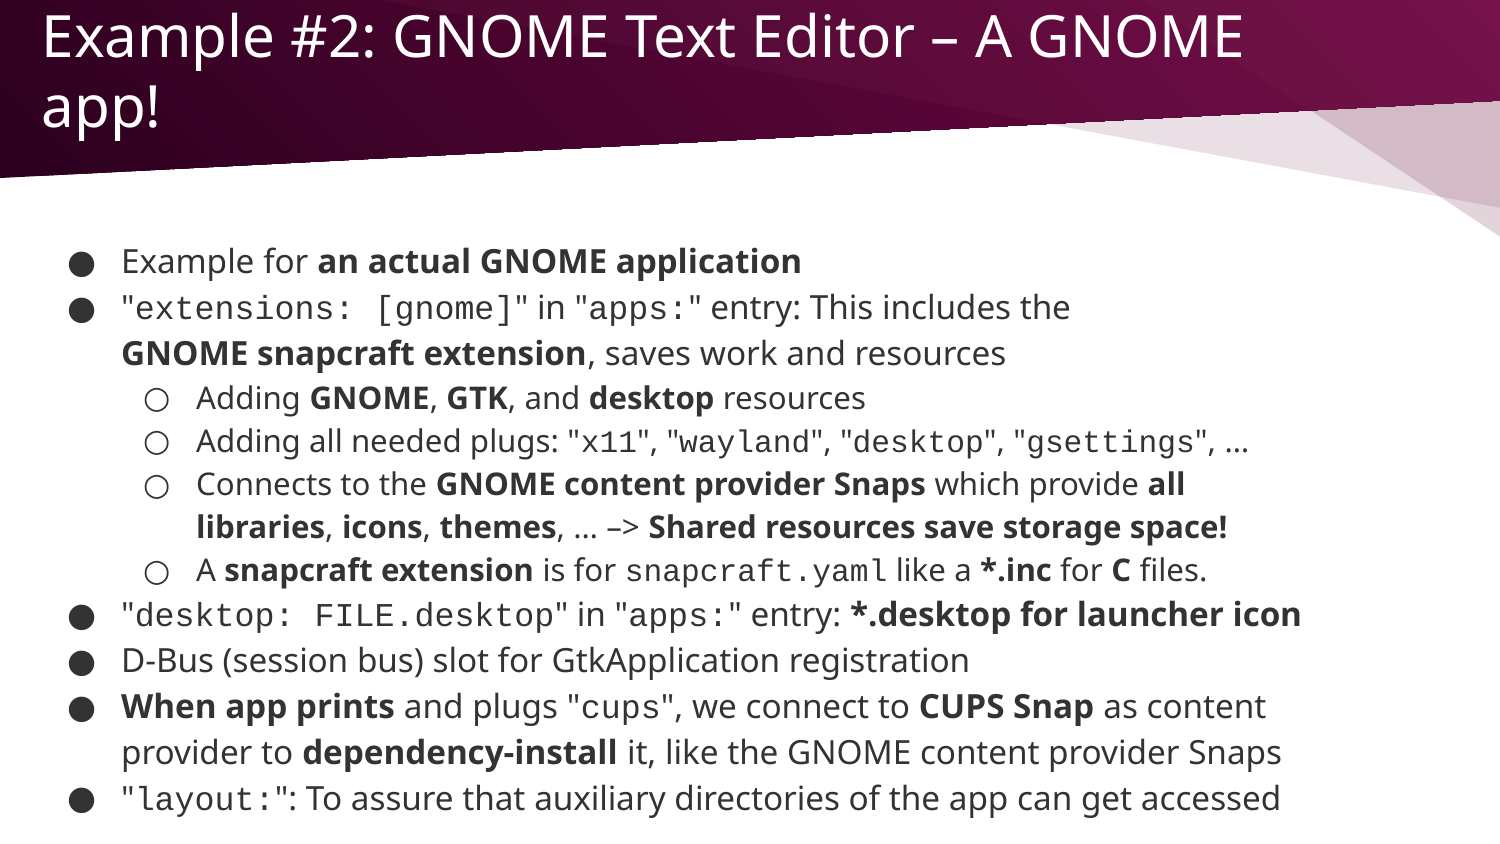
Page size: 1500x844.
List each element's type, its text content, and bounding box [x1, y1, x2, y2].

title Example #2: GNOME Text Editor – A GNOME app! [41, 5, 1336, 134]
list Example for an actual GNOME application "extensions: [gnome]" in "apps:" entry: This includes the GNOME snapcraft extension, saves work and resources Adding GNOME, GTK, and desktop resources Adding all needed plugs: "x11", "wayland", "desktop", "gsettings", … Connects to the GNOME content provider Snaps which provide all libraries, icons, themes, … –> Shared resources save storage space! A snapcraft extension is for snapcraft.yaml like a *.inc for C files. "desktop: FILE.desktop" in "apps:" entry: *.desktop for launcher icon D-Bus (session bus) slot for GtkApplication registration When app prints and plugs "cups", we connect to CUPS Snap as content provider to dependency-install it, like the GNOME content provider Snaps "layout:": To assure that auxiliary directories of the app can get accessed [35, 229, 1324, 789]
